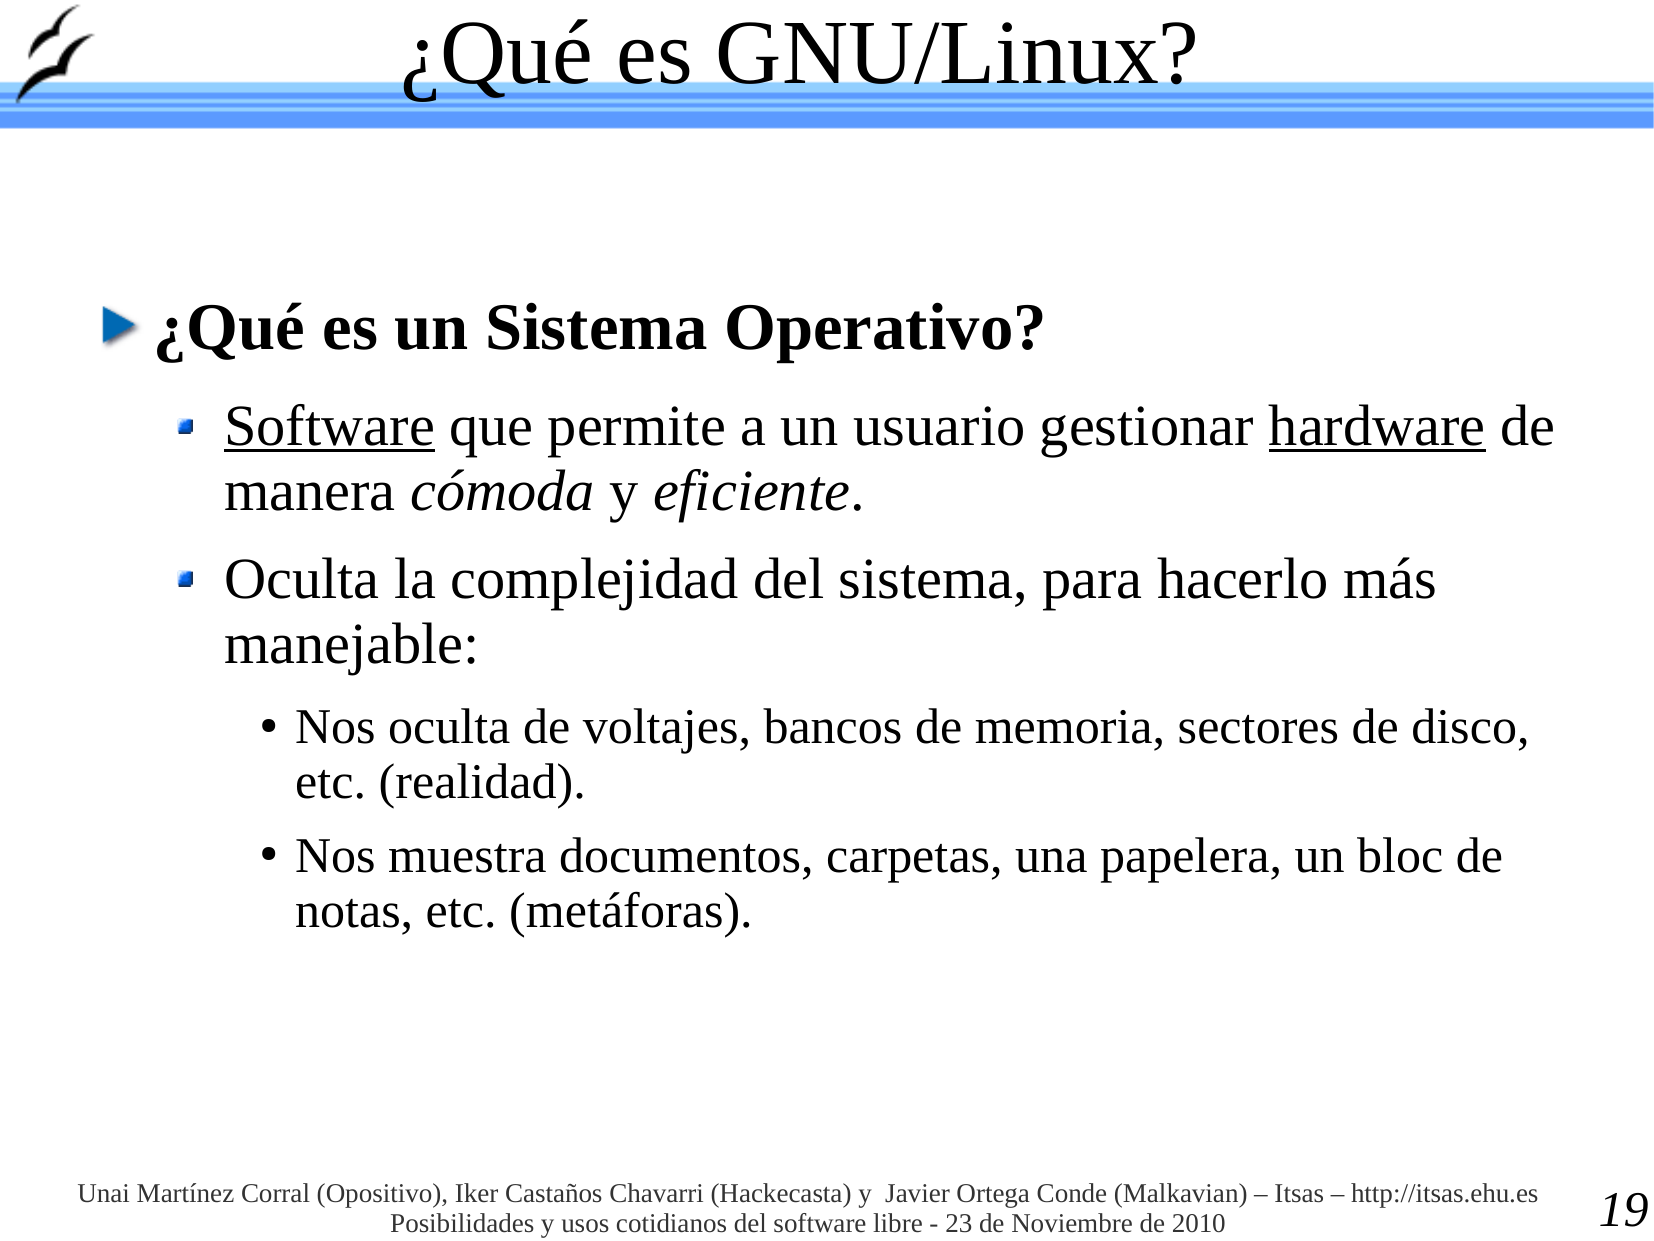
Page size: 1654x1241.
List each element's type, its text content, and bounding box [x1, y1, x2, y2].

title ¿Qué es GNU/Linux? [94, 0, 1507, 107]
picture [0, 0, 1654, 133]
list ¿Qué es un Sistema Operativo? Software que permite a un usuario gestionar hardware de manera cómoda y eficiente. Oculta la complejidad del sistema, para hacerlo más manejable: Nos oculta de voltajes, bancos de memoria, sectores de disco, etc. (realidad). Nos muestra documentos, carpetas, una papelera, un bloc de notas, etc. (metáforas). [82, 290, 1571, 1094]
